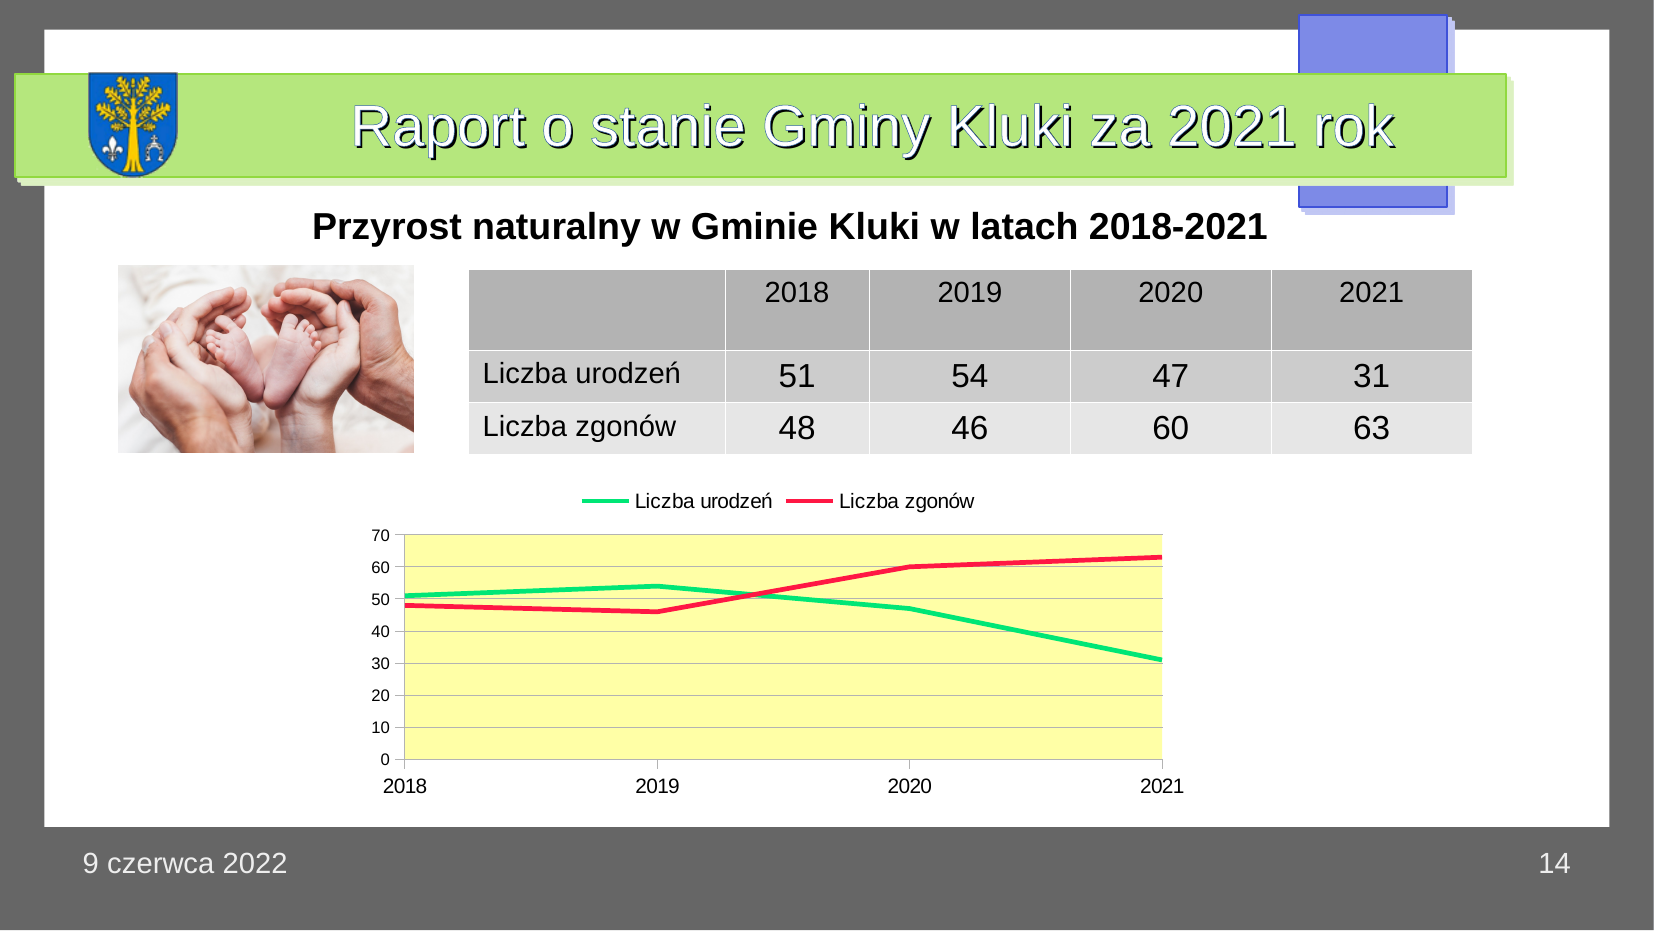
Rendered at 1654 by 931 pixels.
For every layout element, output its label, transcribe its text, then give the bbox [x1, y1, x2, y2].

table_cell 46 [870, 403, 1070, 454]
picture [118, 265, 414, 453]
table_cell 54 [870, 351, 1070, 402]
table_cell 47 [1071, 351, 1271, 402]
table_header 2020 [1071, 270, 1271, 350]
chart [354, 472, 1201, 805]
table_header [469, 270, 725, 350]
table_header 2018 [726, 270, 869, 350]
picture [88, 72, 178, 178]
table_cell 48 [726, 403, 869, 454]
table_cell 31 [1272, 351, 1472, 402]
table_header 2021 [1272, 270, 1472, 350]
table_header 2019 [870, 270, 1070, 350]
title Raport o stanie Gminy Kluki za 2021 rok [236, 73, 1654, 178]
text_box Przyrost naturalny w Gminie Kluki w latach 2018-2021 [133, 197, 1447, 232]
table_cell 51 [726, 351, 869, 402]
table_cell 60 [1071, 403, 1271, 454]
table_cell Liczba zgonów [469, 403, 725, 454]
table_cell 63 [1272, 403, 1472, 454]
table_cell Liczba urodzeń [469, 351, 725, 402]
